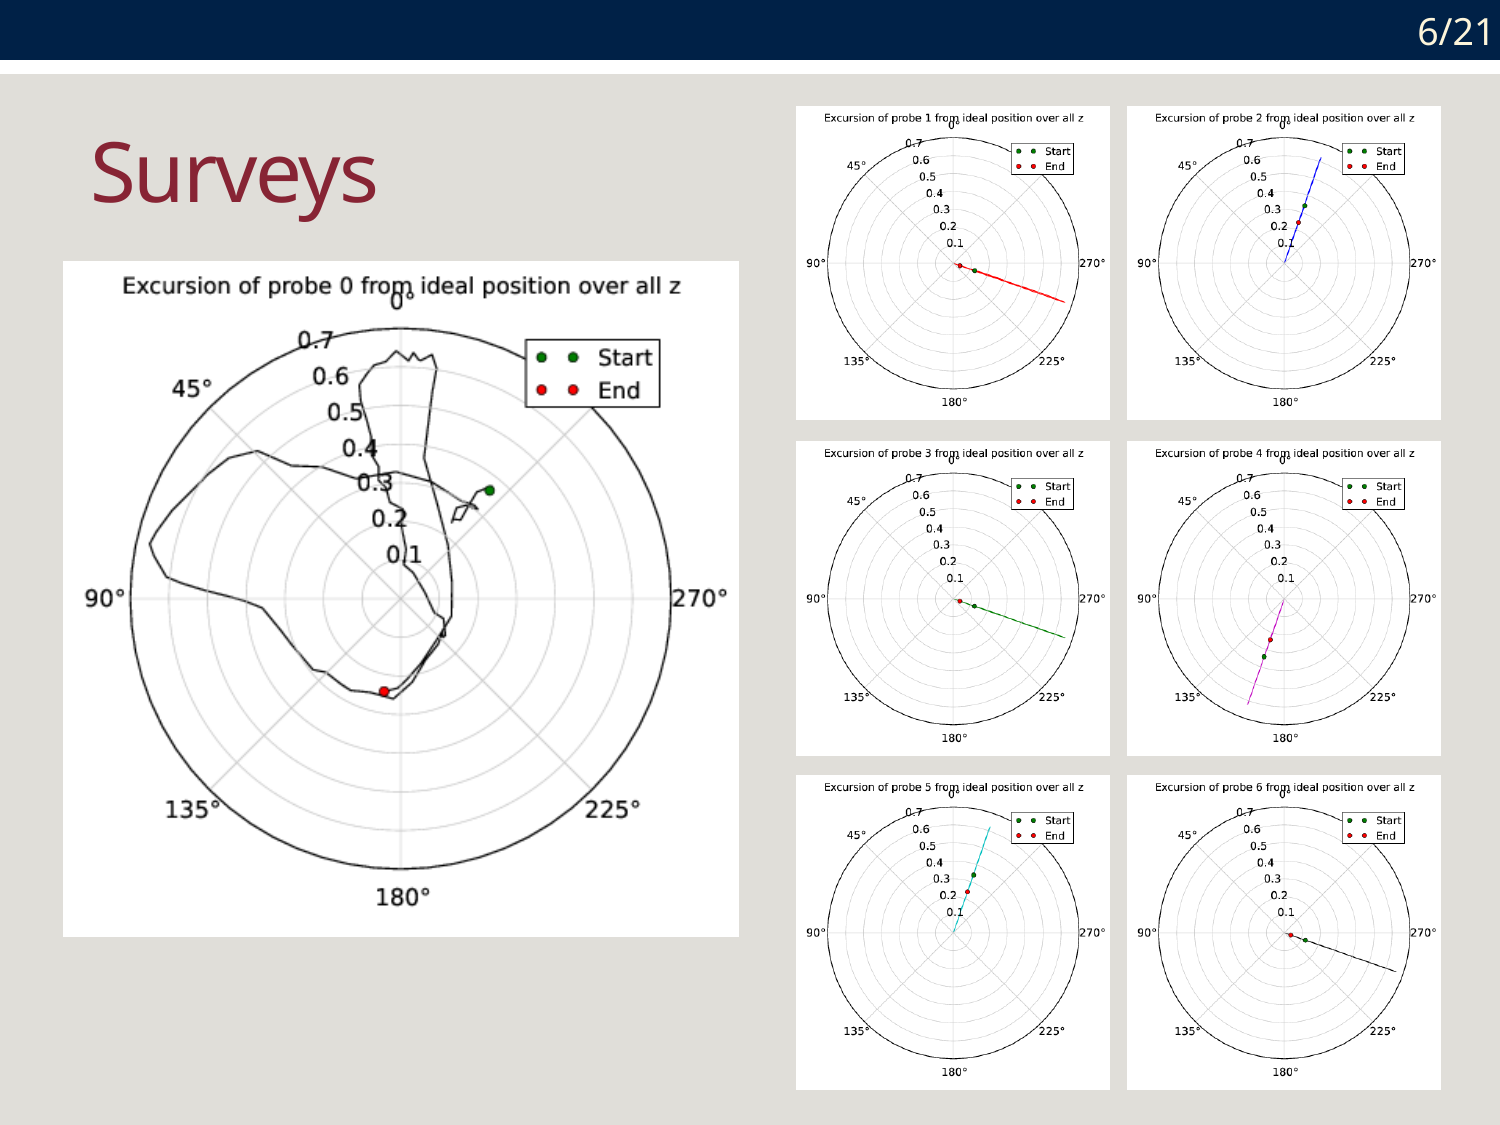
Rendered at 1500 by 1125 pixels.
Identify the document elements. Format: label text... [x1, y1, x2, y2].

picture [796, 442, 1110, 756]
text_box 6/21 [1402, 0, 1500, 61]
picture [1127, 775, 1441, 1090]
picture [796, 106, 1110, 420]
picture [1127, 442, 1441, 756]
title Surveys [75, 87, 1426, 251]
picture [63, 261, 739, 937]
picture [796, 775, 1110, 1090]
picture [1127, 106, 1441, 420]
